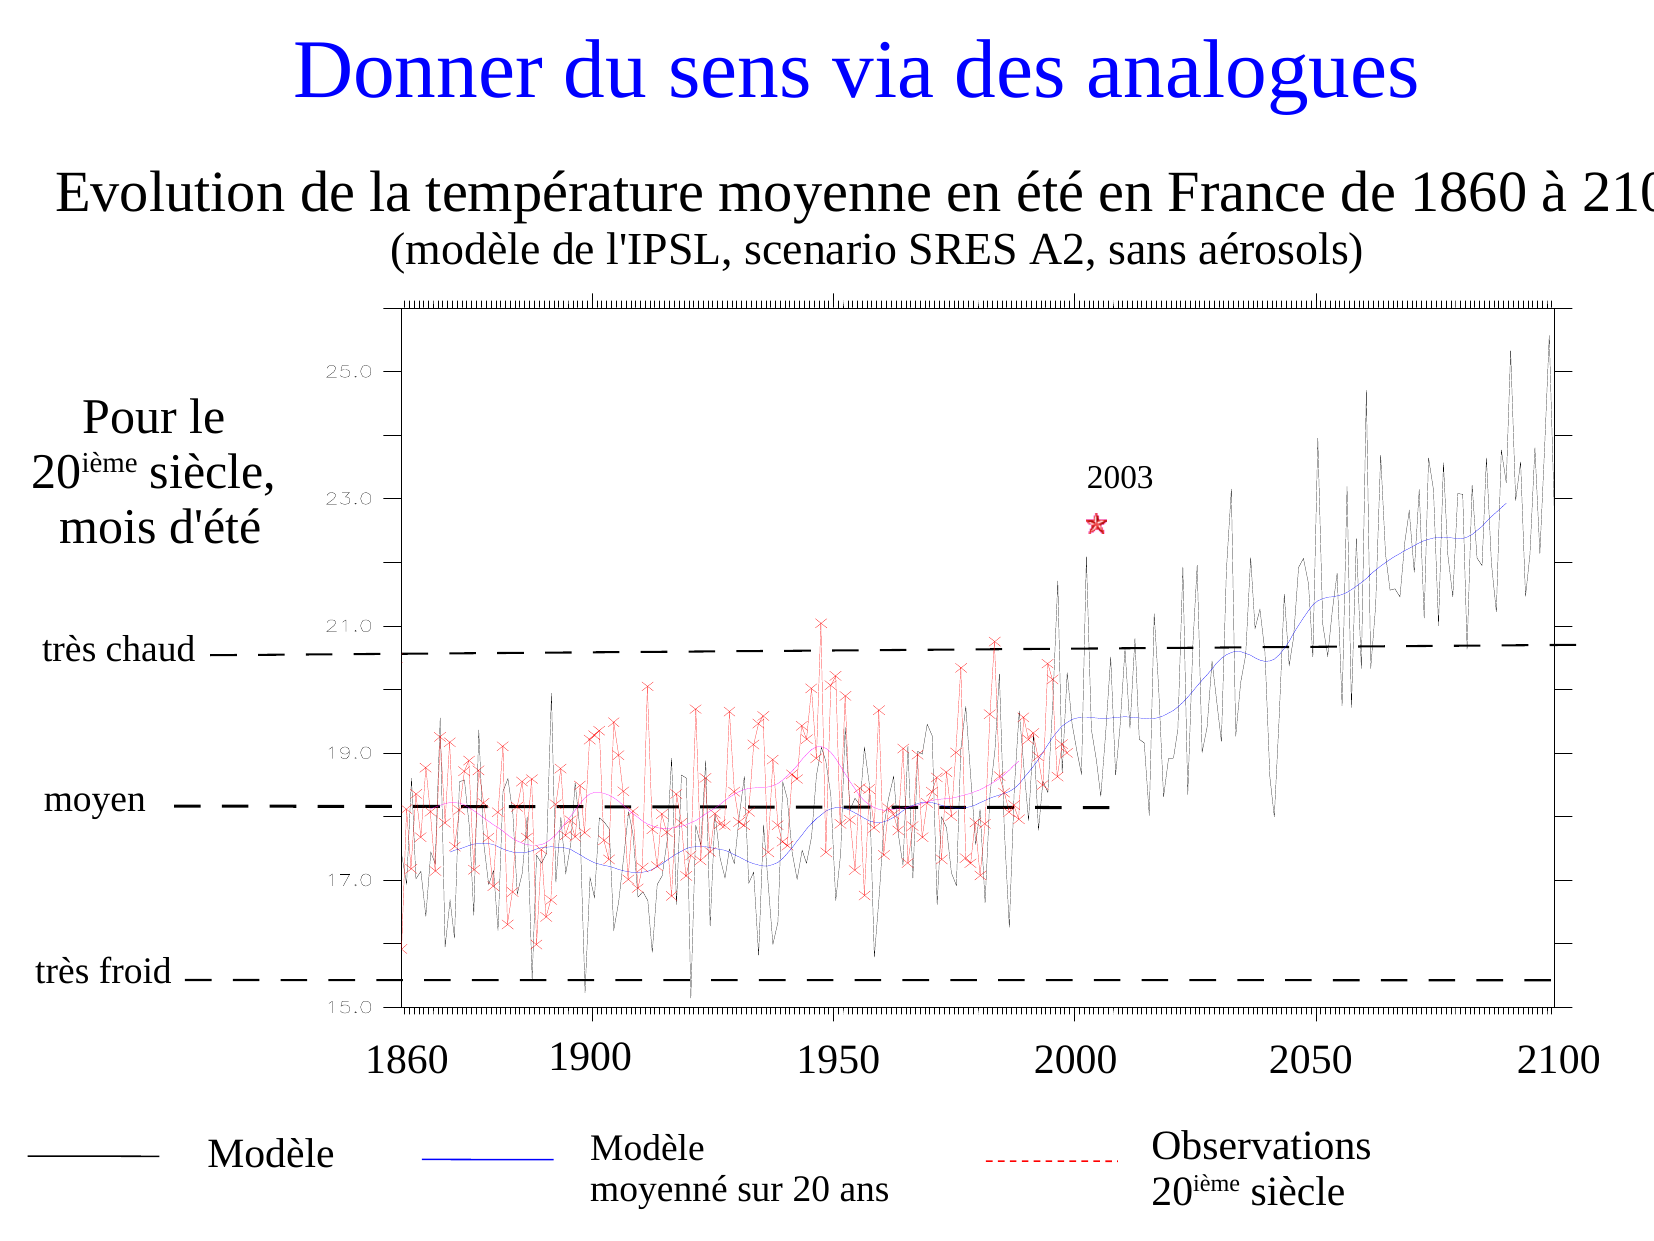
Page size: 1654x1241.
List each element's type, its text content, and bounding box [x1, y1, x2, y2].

text_box 2050 [1246, 1036, 1376, 1084]
text_box très chaud [41, 627, 196, 670]
text_box très froid [35, 950, 172, 992]
text_box 1900 [525, 1033, 655, 1081]
text_box Modèle moyenné sur 20 ans [590, 1126, 890, 1210]
text_box Evolution de la température moyenne en été en France de 1860 à 2100 (modèle de l'IPSL, scenario SRES A2, sans aérosols) [28, 159, 1654, 282]
text_box Observations 20ième siècle [1151, 1121, 1372, 1215]
text_box 2000 [1011, 1036, 1141, 1084]
picture [235, 289, 1576, 1033]
text_box Donner du sens via des analogues [62, 7, 1652, 132]
text_box 2100 [1494, 1036, 1624, 1084]
text_box 1860 [342, 1036, 472, 1084]
text_box Modèle [207, 1130, 340, 1178]
text_box moyen [43, 778, 146, 821]
text_box Pour le 20ième siècle, mois d'été [7, 388, 235, 558]
text_box 1950 [774, 1036, 903, 1084]
